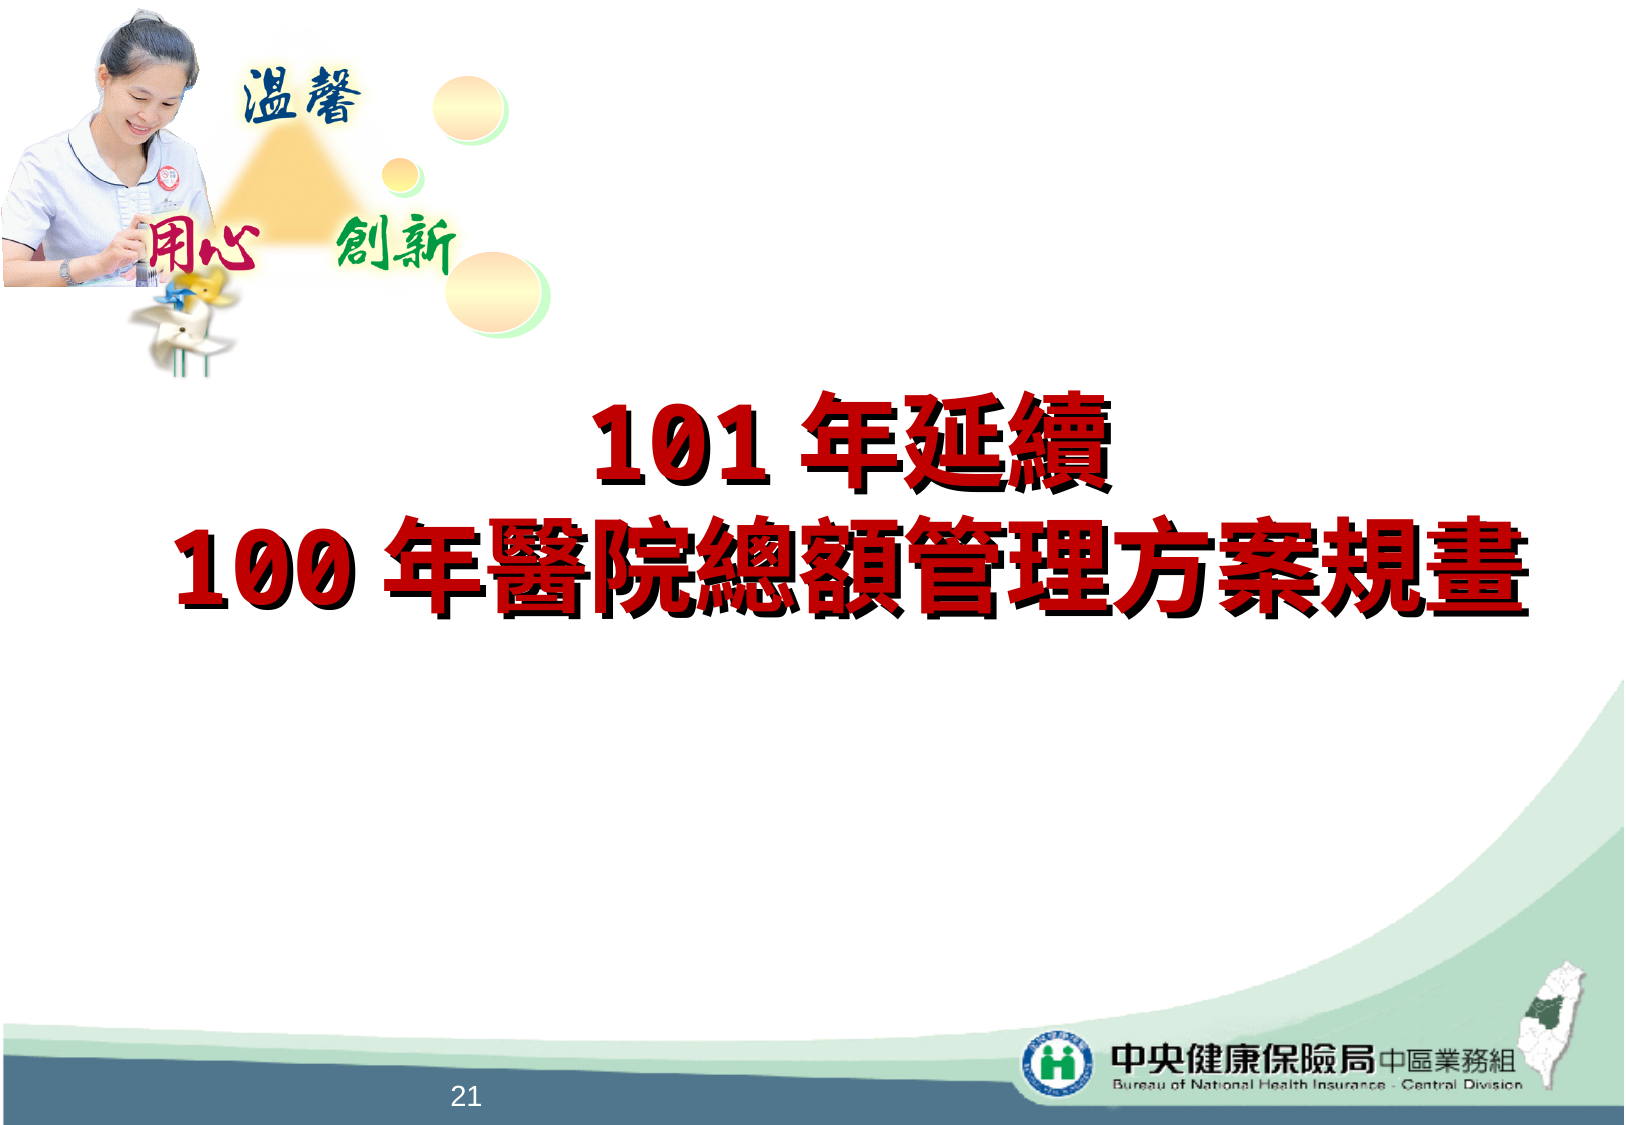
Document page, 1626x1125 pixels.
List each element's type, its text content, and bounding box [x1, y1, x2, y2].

title 101年延續 100年醫院總額管理方案規畫 [132, 351, 1563, 774]
text_box [435, 1065, 815, 1125]
